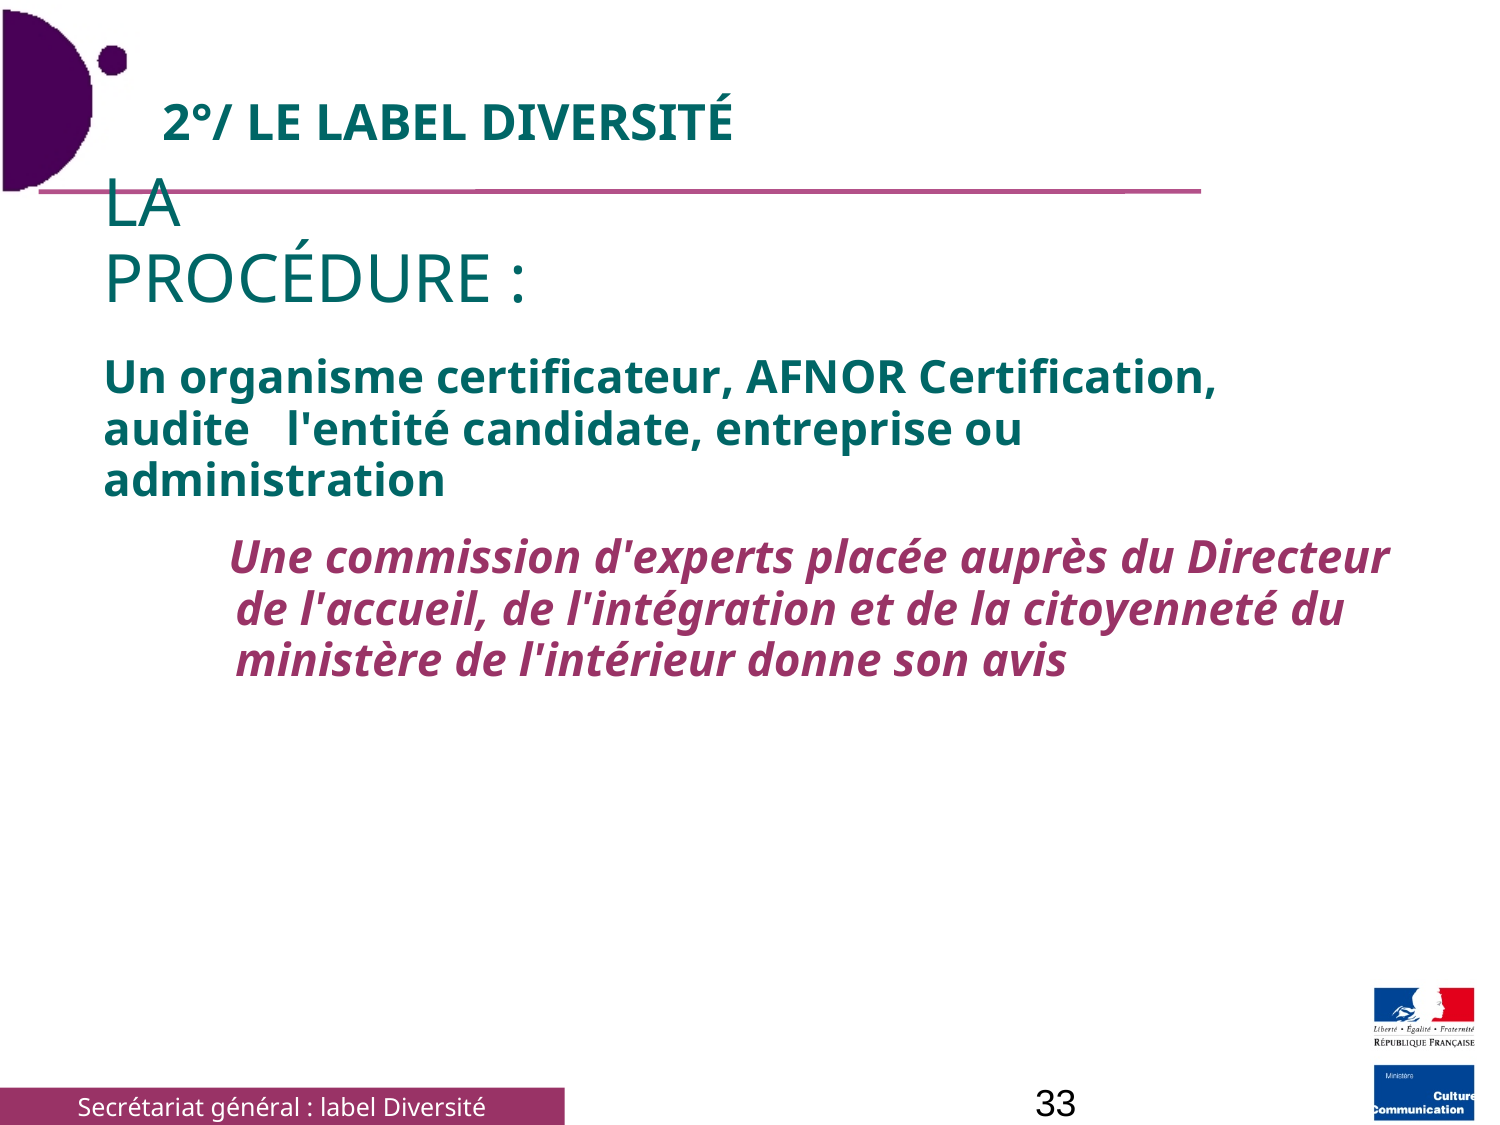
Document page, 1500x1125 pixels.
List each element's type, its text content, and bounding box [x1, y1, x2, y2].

picture [1370, 979, 1477, 1125]
text_box <numéro> [1020, 1071, 1370, 1125]
text_box Un organisme certificateur, AFNOR Certification, audite l'entité candidate, entreprise ou administration [88, 354, 1359, 503]
picture [115, 194, 149, 204]
text_box 2°/ LE LABEL DIVERSITÉ [147, 81, 1418, 160]
text_box LA PROCÉDURE : [88, 231, 621, 325]
text_box Une commission d'experts placée auprès du Directeur de l'accueil, de l'intégration et de la citoyenneté du ministère de l'intérieur donne son avis [177, 521, 1418, 697]
picture [0, 0, 149, 204]
